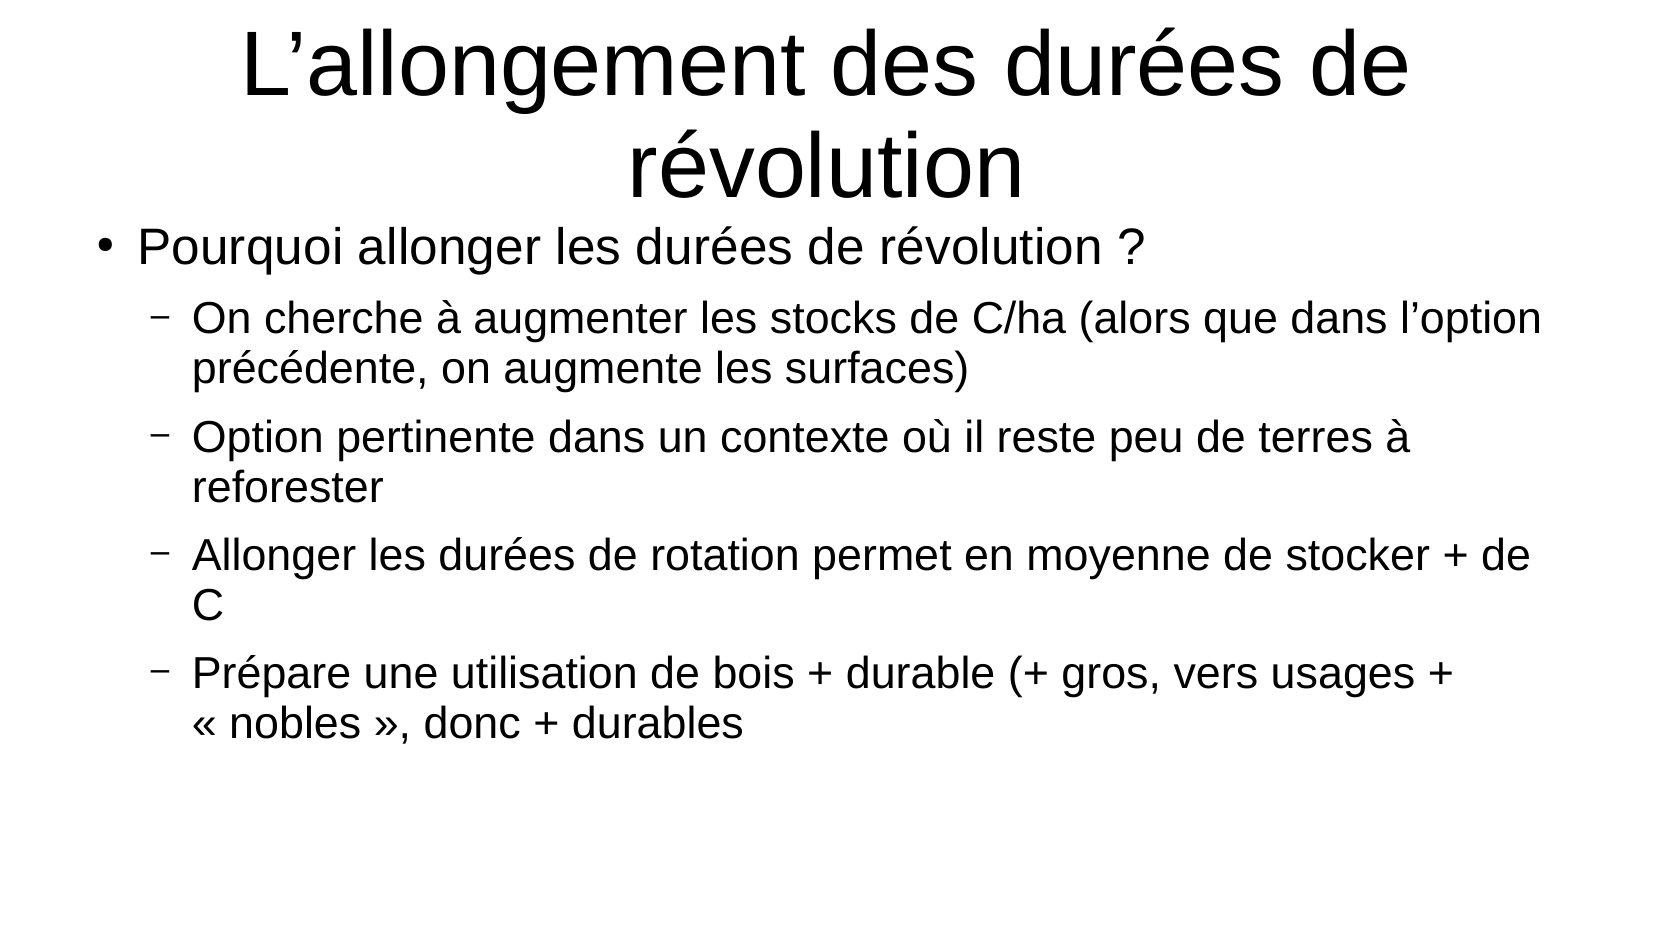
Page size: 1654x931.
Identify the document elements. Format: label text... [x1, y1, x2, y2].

list Pourquoi allonger les durées de révolution ? On cherche à augmenter les stocks de C/ha (alors que dans l’option précédente, on augmente les surfaces) Option pertinente dans un contexte où il reste peu de terres à reforester Allonger les durées de rotation permet en moyenne de stocker + de C Prépare une utilisation de bois + durable (+ gros, vers usages + « nobles », donc + durables [82, 217, 1571, 758]
title L’allongement des durées de révolution [82, 12, 1571, 217]
